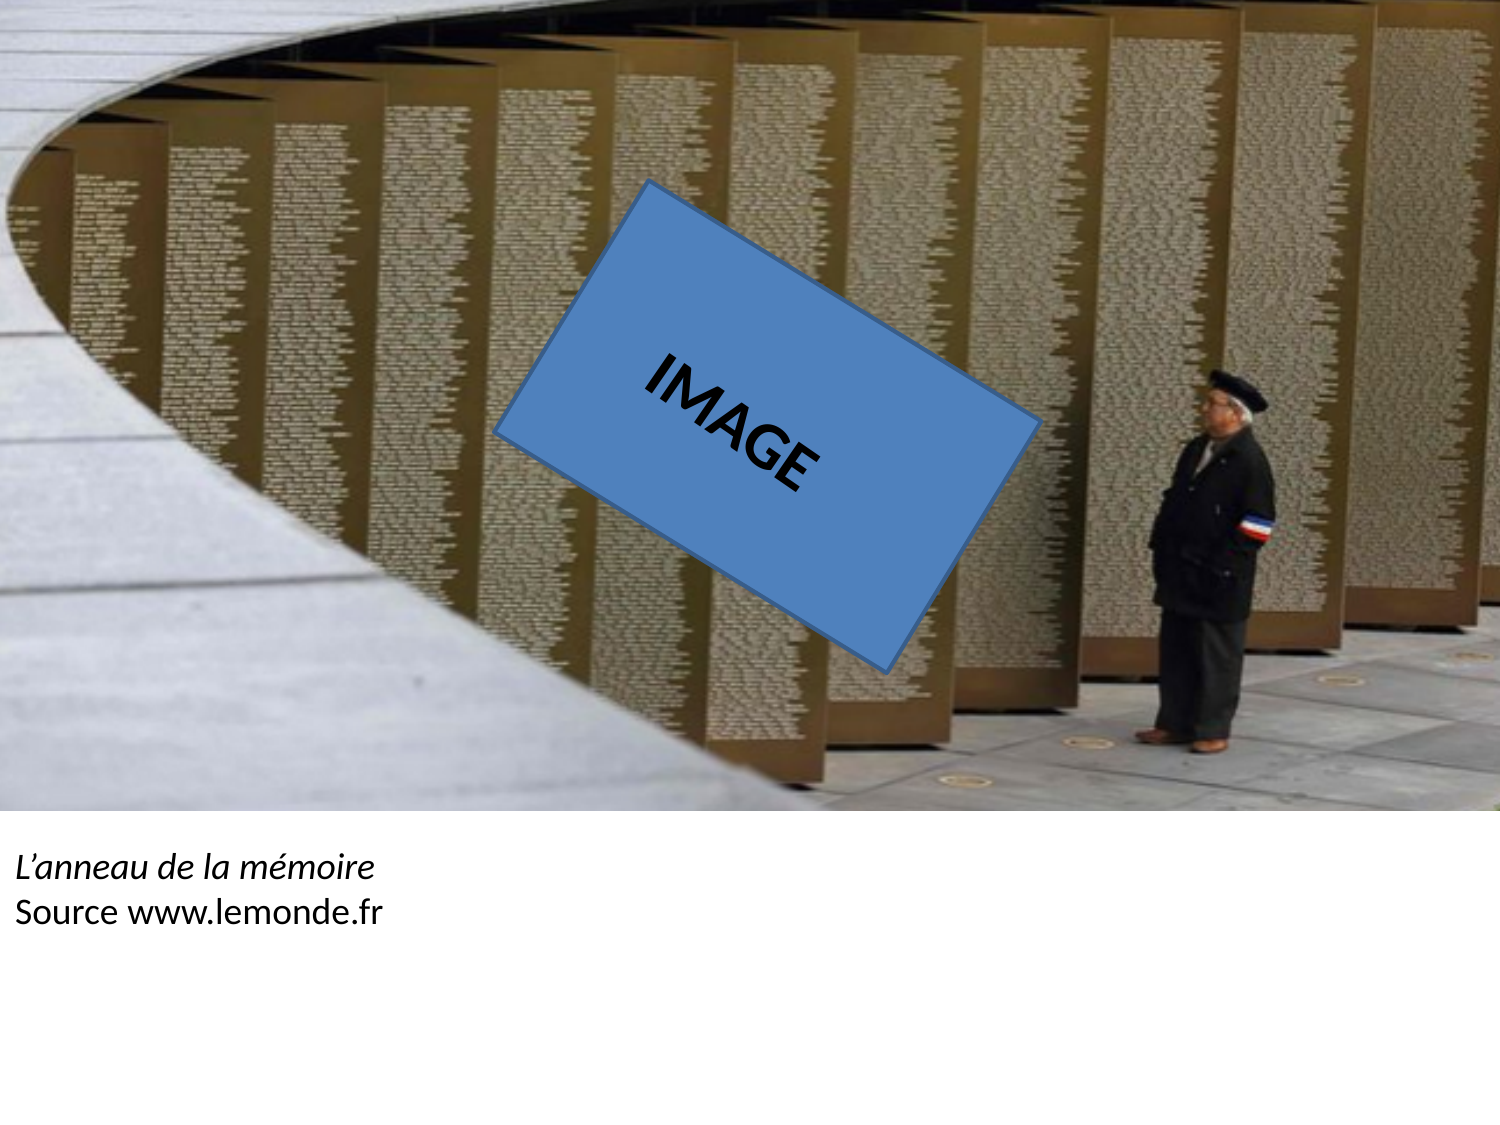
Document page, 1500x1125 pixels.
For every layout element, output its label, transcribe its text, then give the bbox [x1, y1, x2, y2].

picture [0, 0, 1500, 811]
text_box [494, 180, 1042, 674]
text_box L’anneau de la mémoire Source www.lemonde.fr [0, 834, 443, 1077]
text_box IMAGE [616, 316, 895, 550]
